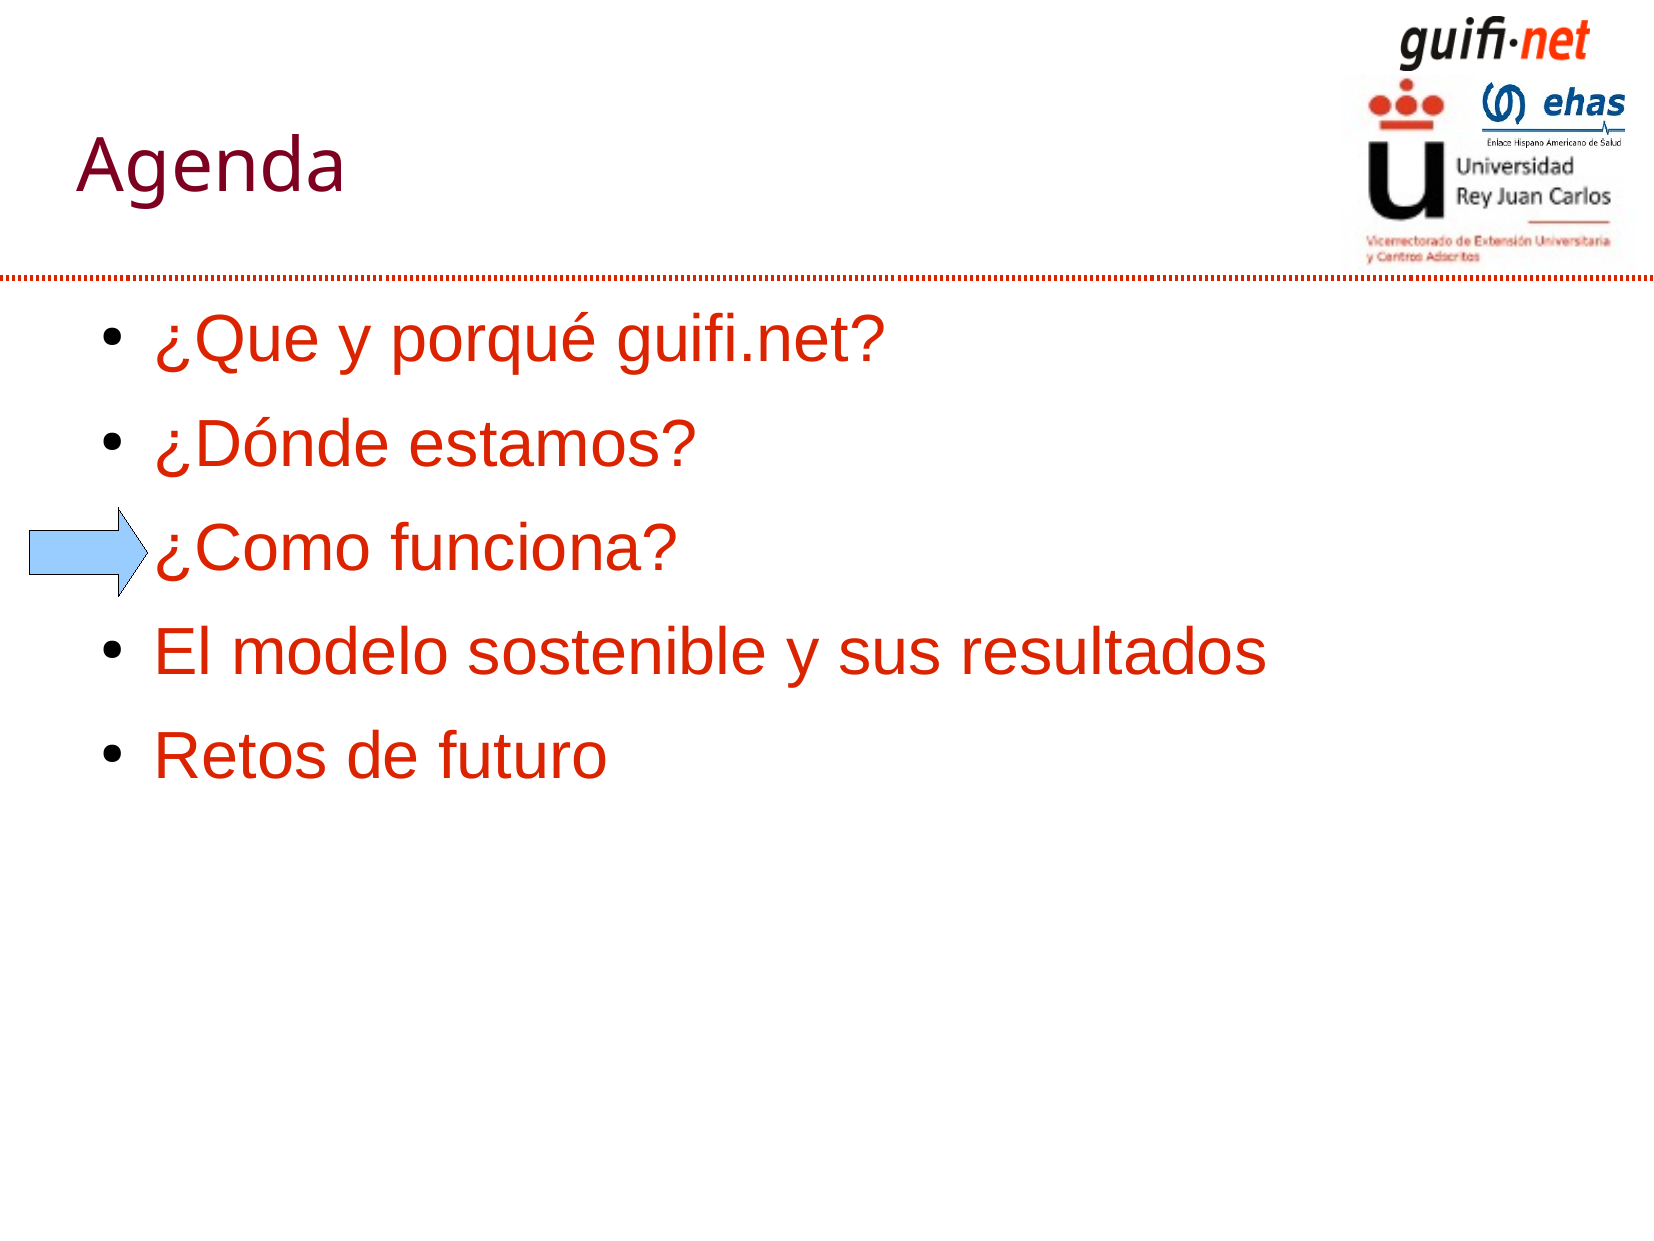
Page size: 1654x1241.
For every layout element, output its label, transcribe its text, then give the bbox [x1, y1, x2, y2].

picture [1399, 16, 1590, 71]
list ¿Que y porqué guifi.net? ¿Dónde estamos? ¿Como funciona? El modelo sostenible y sus resultados Retos de futuro [82, 301, 1571, 1105]
picture [1340, 75, 1636, 272]
text_box [29, 507, 148, 597]
title Agenda [76, 66, 1093, 259]
